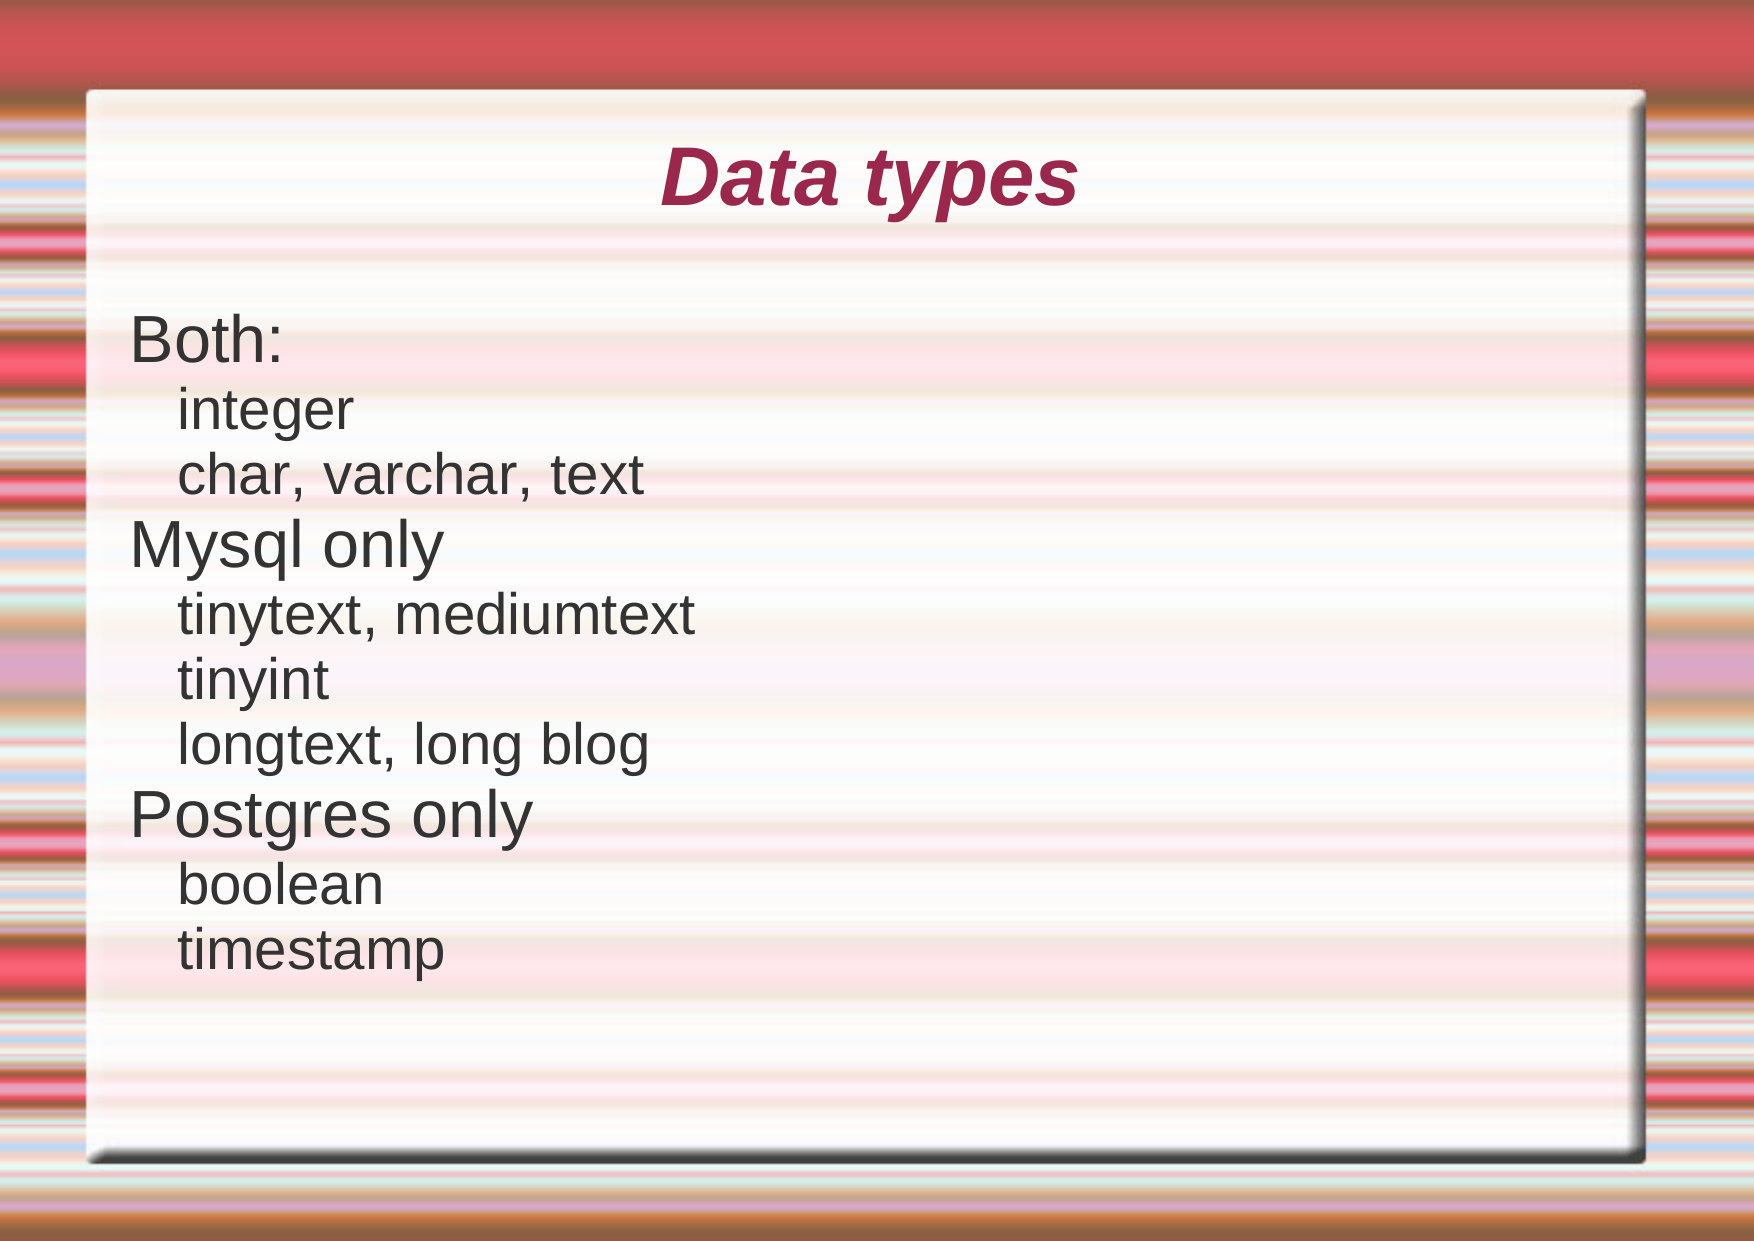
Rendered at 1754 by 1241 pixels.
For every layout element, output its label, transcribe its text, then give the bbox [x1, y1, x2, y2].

picture [0, 0, 1754, 1241]
list Both: integer char, varchar, text Mysql only tinytext, mediumtext tinyint longtext, long blog Postgres only boolean timestamp [118, 302, 1625, 1012]
title Data types [118, 88, 1625, 266]
